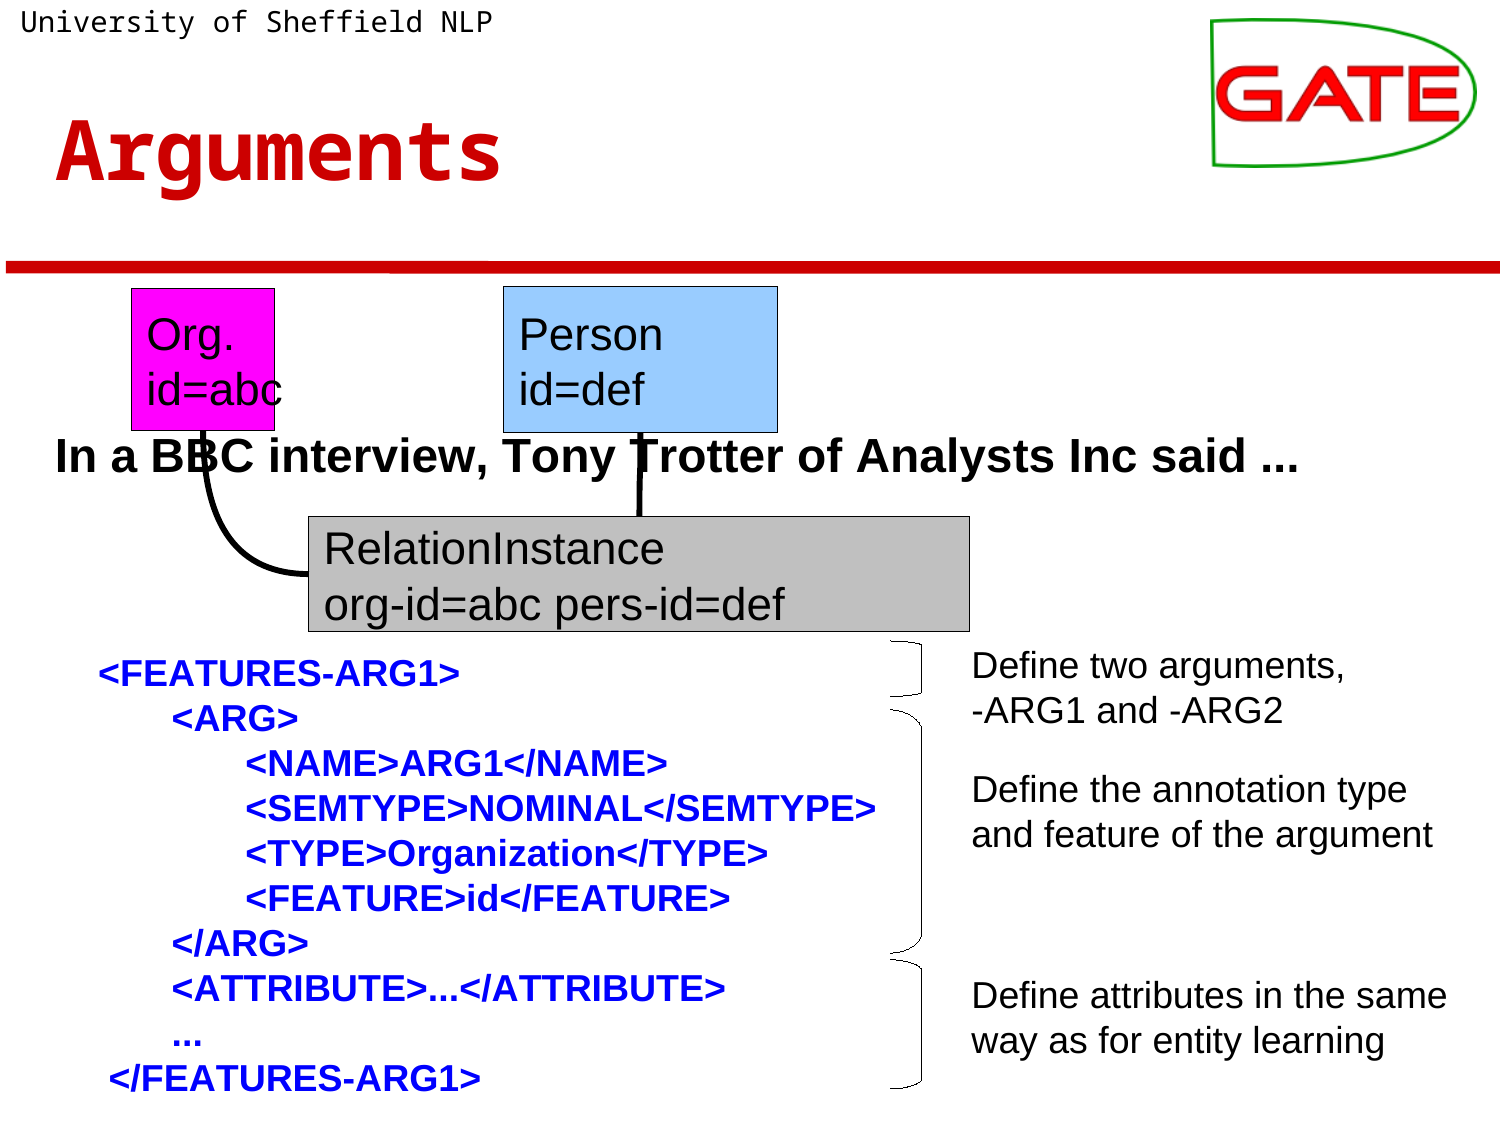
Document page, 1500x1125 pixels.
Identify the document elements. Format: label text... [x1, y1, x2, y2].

text_box RelationInstance org-id=abc pers-id=def [308, 516, 970, 632]
text_box Define two arguments, -ARG1 and -ARG2 [956, 633, 1361, 739]
text_box Define the annotation type and feature of the argument [956, 757, 1449, 863]
text_box In a BBC interview, Tony Trotter of Analysts Inc said ... [40, 417, 1477, 490]
text_box Org. id=abc [131, 288, 275, 417]
text_box Person id=def [503, 286, 778, 417]
text_box Define attributes in the same way as for entity learning [956, 964, 1463, 1069]
text_box <FEATURES-ARG1> <ARG> <NAME>ARG1</NAME> <SEMTYPE>NOMINAL</SEMTYPE> <TYPE>Organization</TYPE> <FEATURE>id</FEATURE> </ARG> <ATTRIBUTE>...</ATTRIBUTE> ... </FEATURES-ARG1> [83, 641, 1323, 1107]
title Arguments [41, 37, 1391, 254]
picture [1210, 18, 1477, 168]
